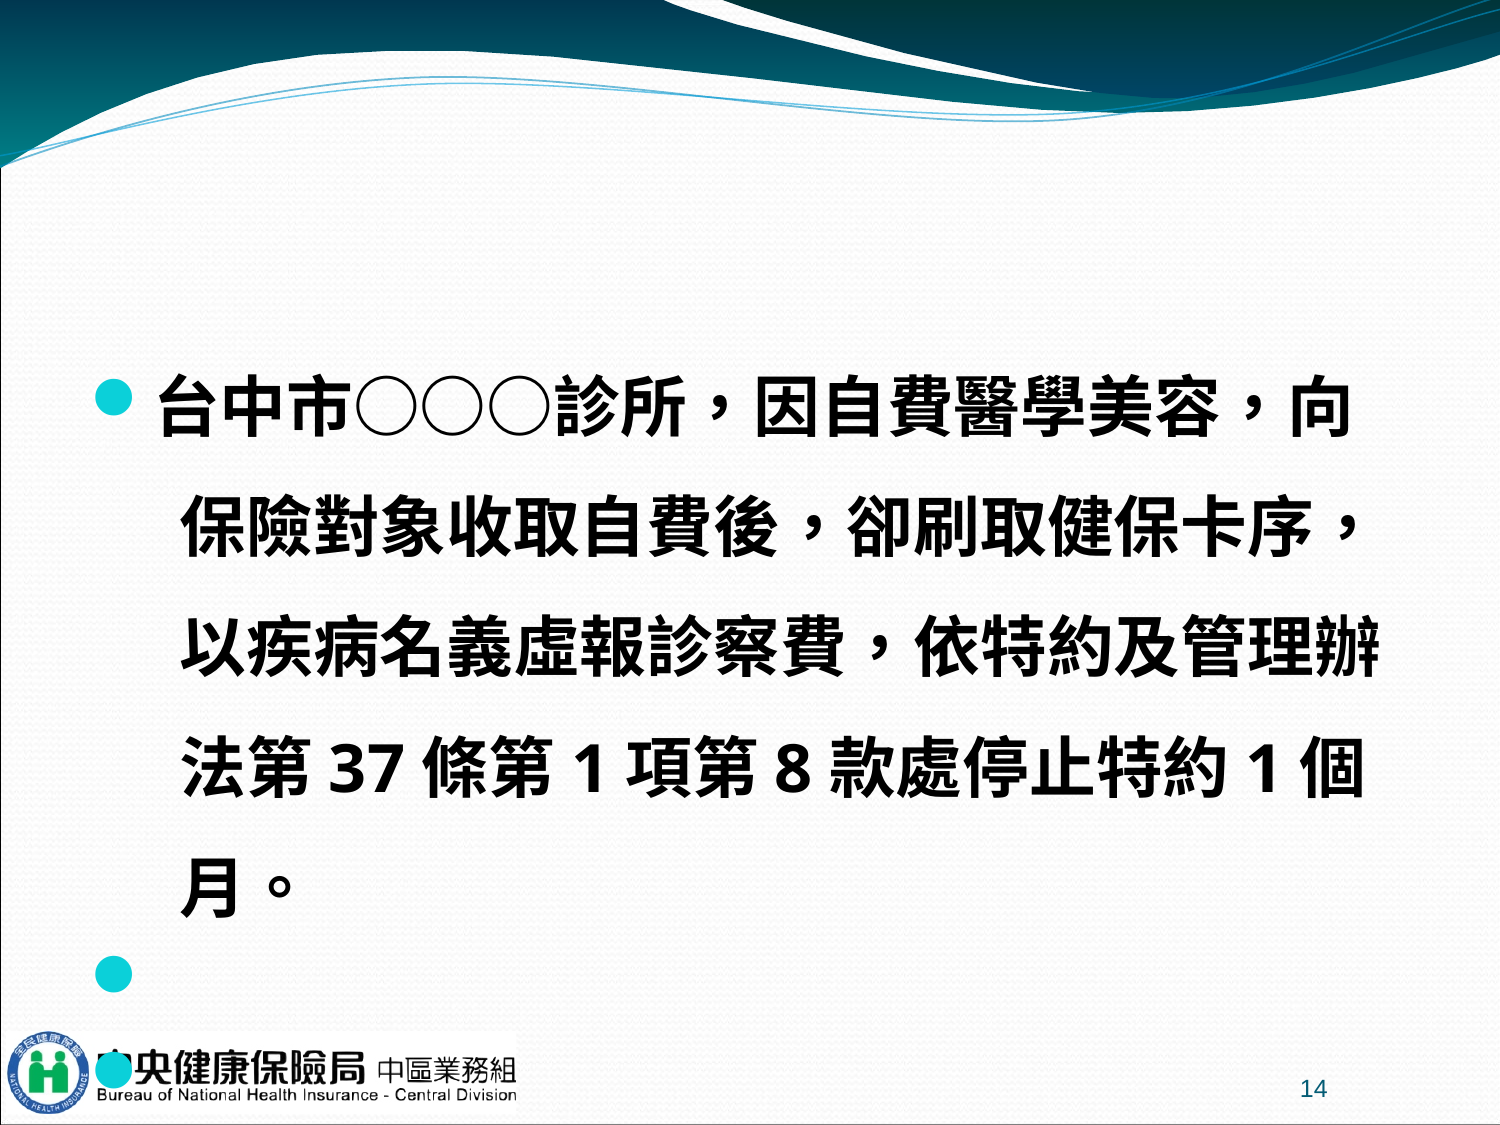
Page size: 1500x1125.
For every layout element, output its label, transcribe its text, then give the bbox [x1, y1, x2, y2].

list 台中市○○○診所，因自費醫學美容，向保險對象收取自費後，卻刷取健保卡序，以疾病名義虛報診察費，依特約及管理辦法第37條第1項第8款處停止特約1個月。 [75, 317, 1426, 1000]
text_box [1299, 1042, 1426, 1103]
